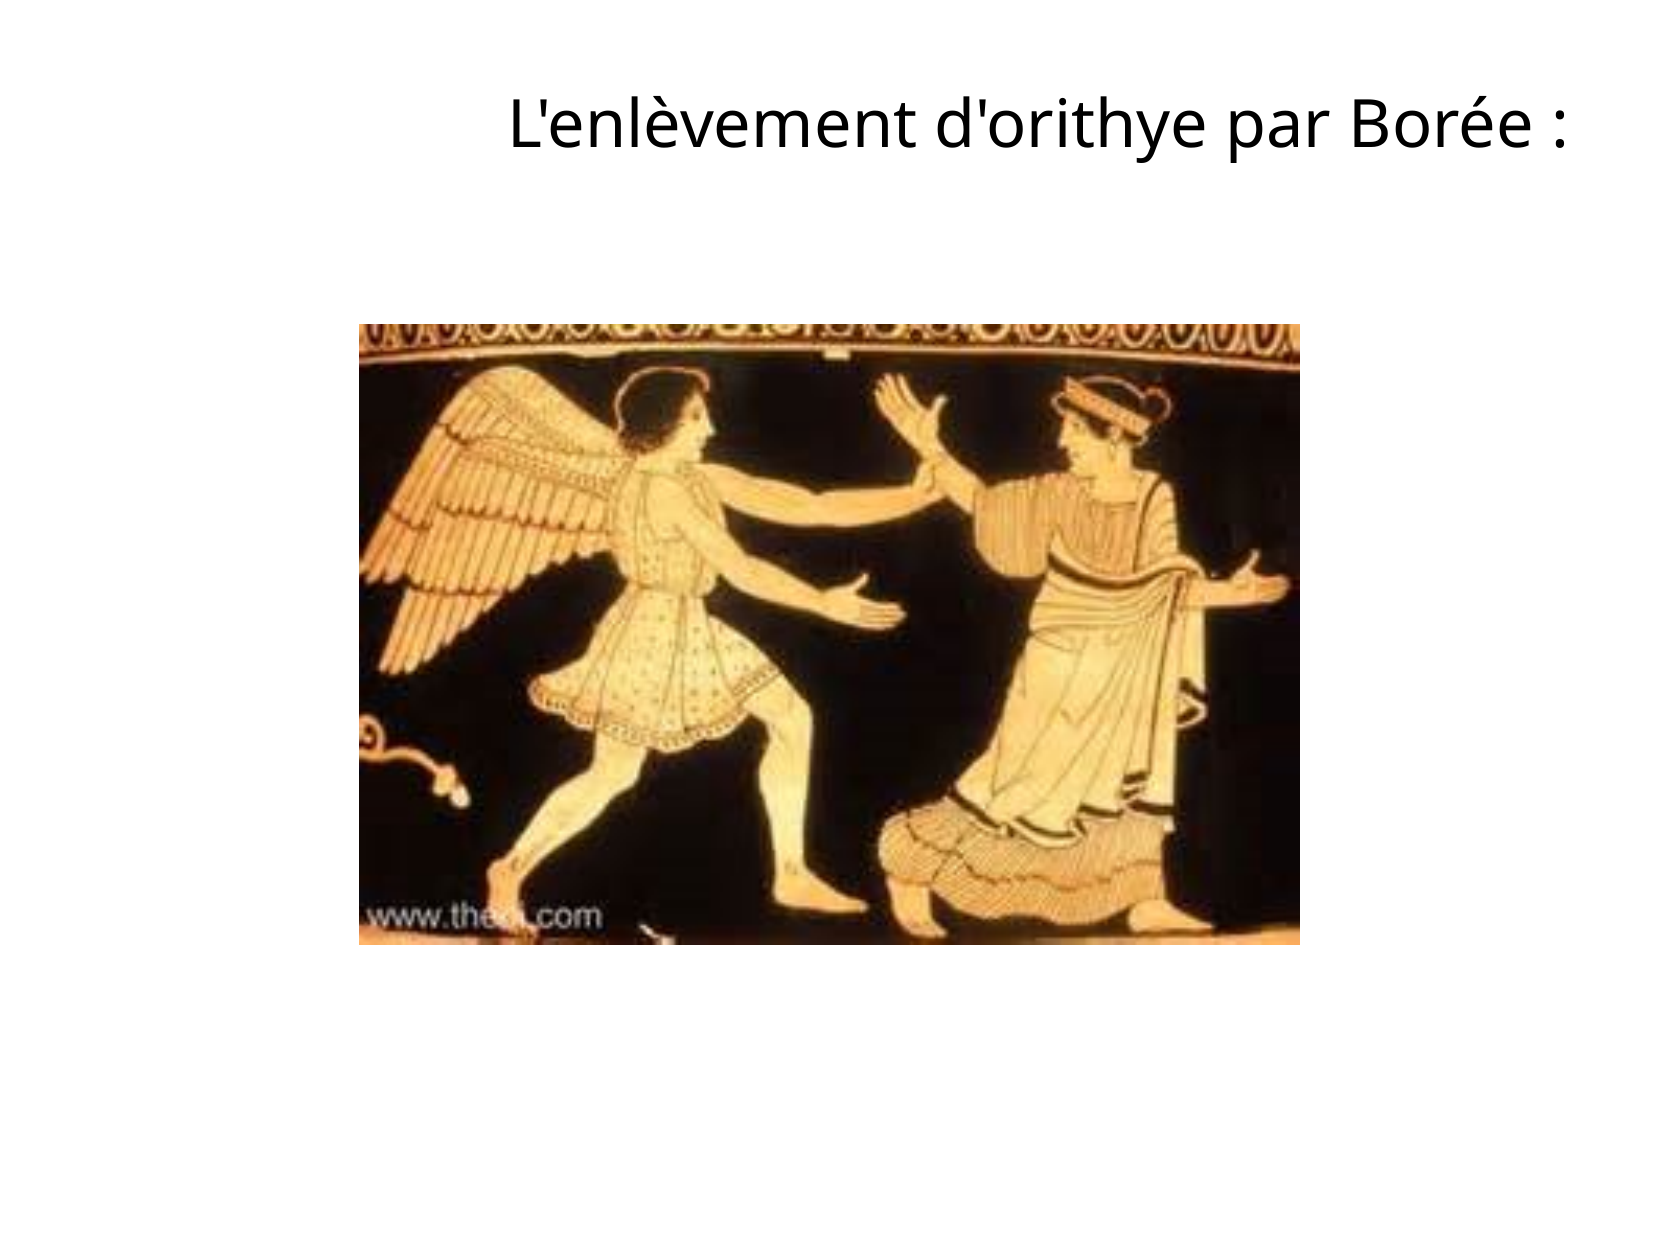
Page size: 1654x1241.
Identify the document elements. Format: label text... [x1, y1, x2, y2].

picture [359, 324, 1300, 945]
text_box L'enlèvement d'orithye par Borée : [492, 69, 1211, 207]
